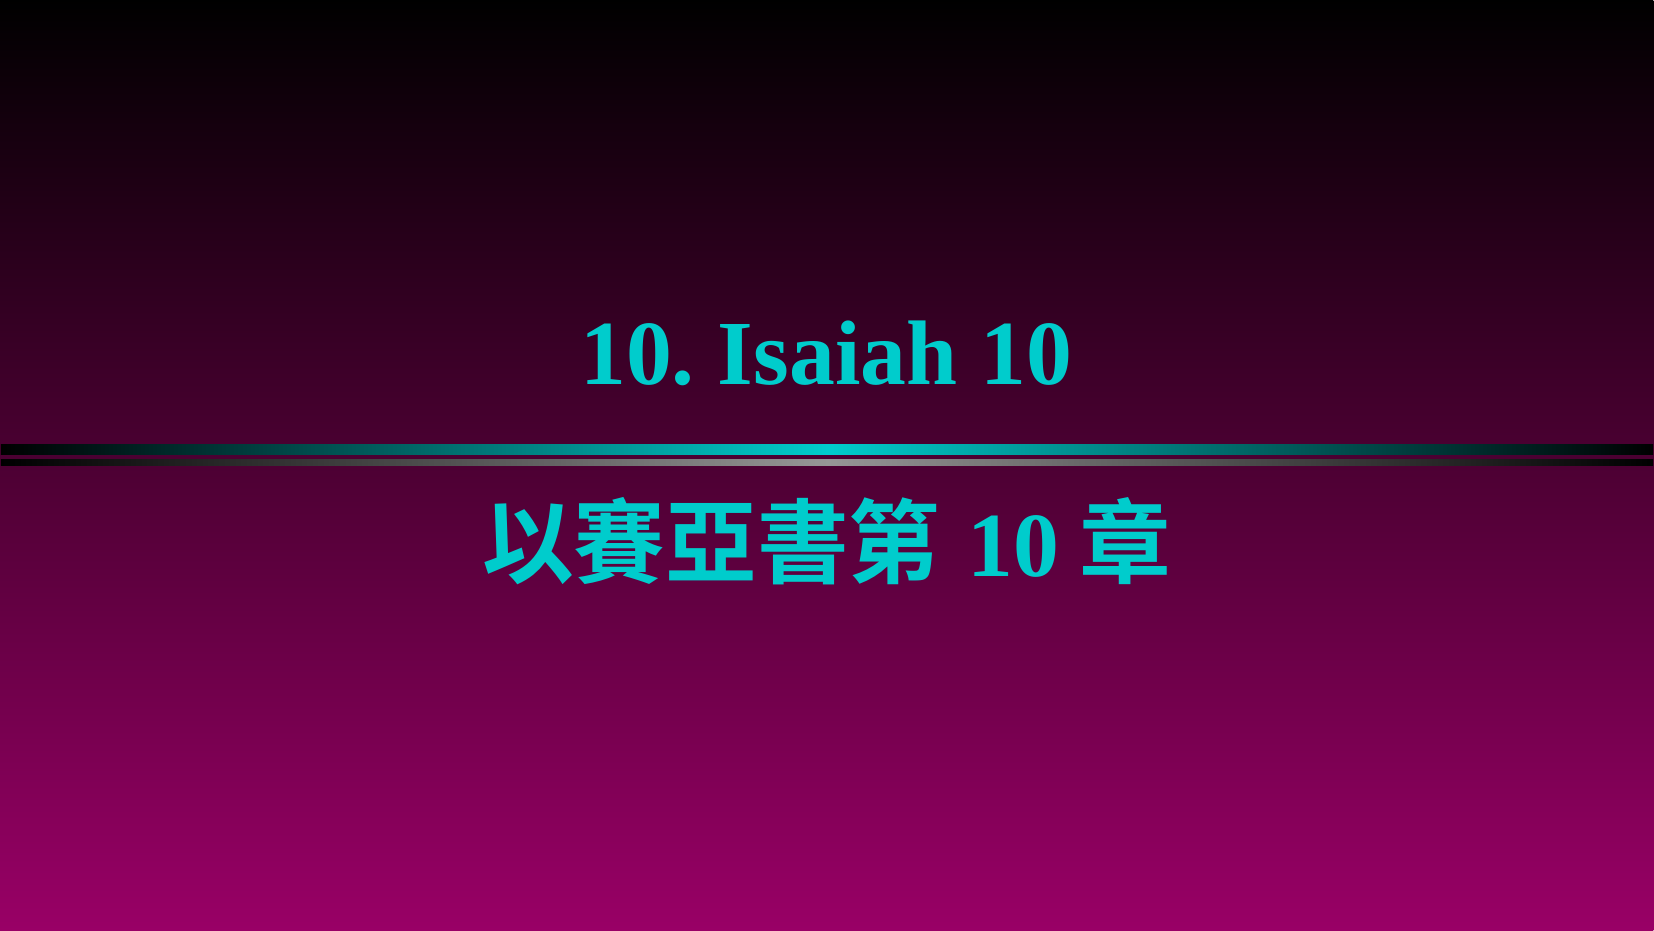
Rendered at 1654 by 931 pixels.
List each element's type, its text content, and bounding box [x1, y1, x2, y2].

title 10. Isaiah 10 以賽亞書第10章 [124, 251, 1530, 604]
